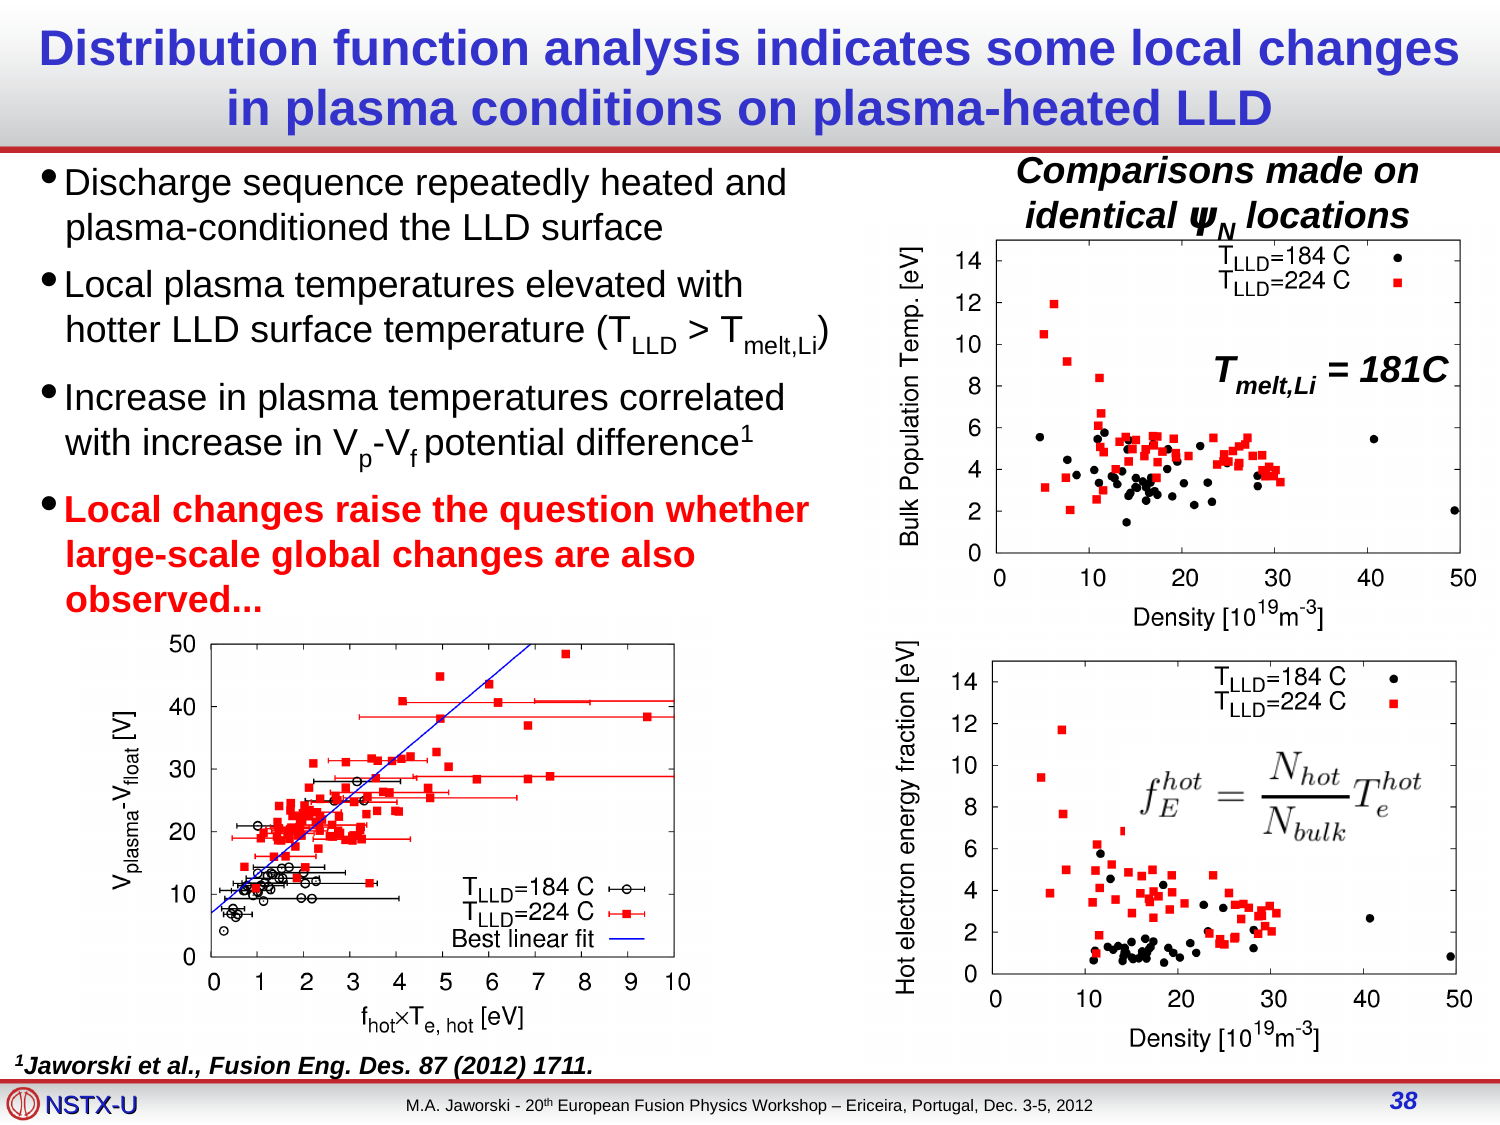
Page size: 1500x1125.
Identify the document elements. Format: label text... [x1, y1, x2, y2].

picture [856, 210, 1498, 1079]
list Discharge sequence repeatedly heated and plasma-conditioned the LLD surface Local plasma temperatures elevated with hotter LLD surface temperature (TLLD > Tmelt,Li) Increase in plasma temperatures correlated with increase in Vp-Vf potential difference1 Local changes raise the question whether large-scale global changes are also observed... [24, 149, 863, 638]
picture [75, 614, 713, 1062]
text_box Tmelt,Li = 181C [1197, 337, 1477, 410]
text_box 1Jaworski et al., Fusion Eng. Des. 87 (2012) 1711. [0, 1042, 638, 1088]
text_box 38 [1374, 1076, 1500, 1124]
title Distribution function analysis indicates some local changes in plasma conditions on plasma-heated LLD [0, 0, 1500, 151]
text_box Comparisons made on identical ψN locations [978, 138, 1458, 256]
